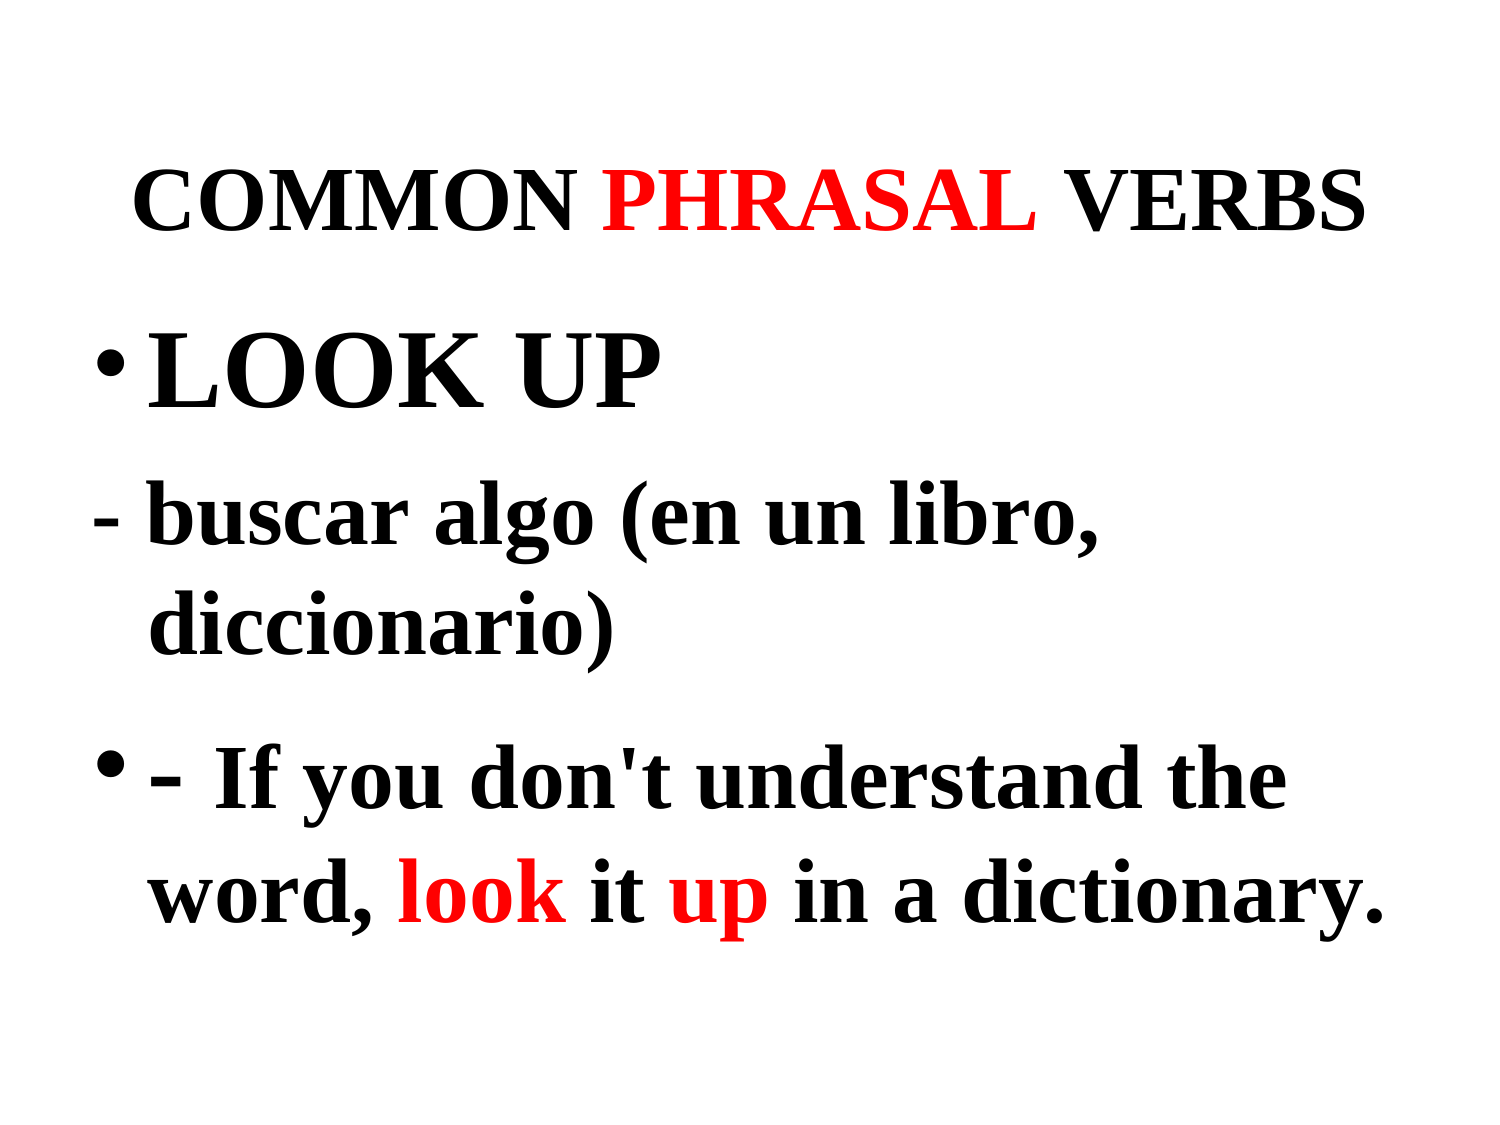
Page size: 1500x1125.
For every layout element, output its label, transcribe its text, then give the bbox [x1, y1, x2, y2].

title COMMON PHRASAL VERBS [112, 99, 1388, 287]
list LOOK UP - buscar algo (en un libro, diccionario) - If you don't understand the word, look it up in a dictionary. [76, 287, 1447, 1000]
